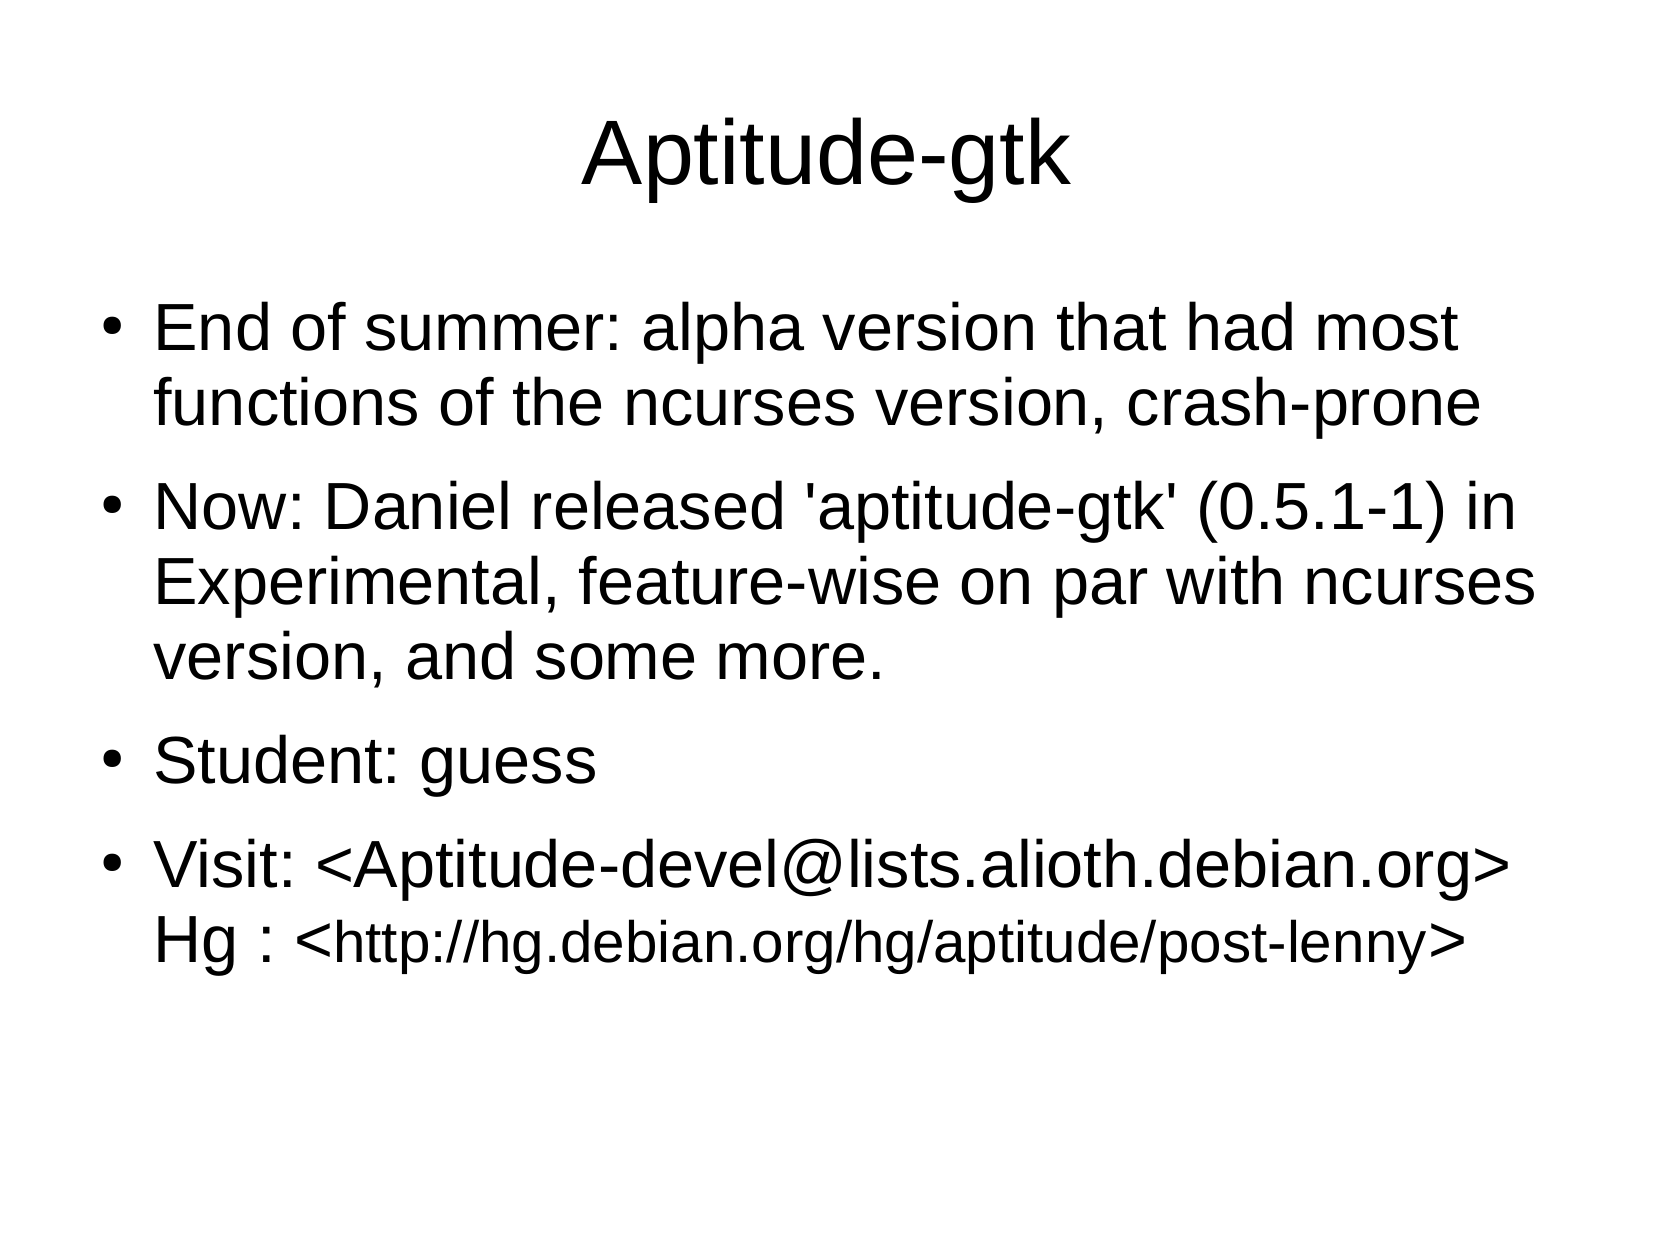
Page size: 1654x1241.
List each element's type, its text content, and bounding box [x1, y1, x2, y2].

list End of summer: alpha version that had most functions of the ncurses version, crash-prone Now: Daniel released 'aptitude-gtk' (0.5.1-1) in Experimental, feature-wise on par with ncurses version, and some more. Student: guess Visit: <Aptitude-devel@lists.alioth.debian.org> Hg : <http://hg.debian.org/hg/aptitude/post-lenny> [82, 290, 1571, 1109]
title Aptitude-gtk [82, 49, 1571, 257]
